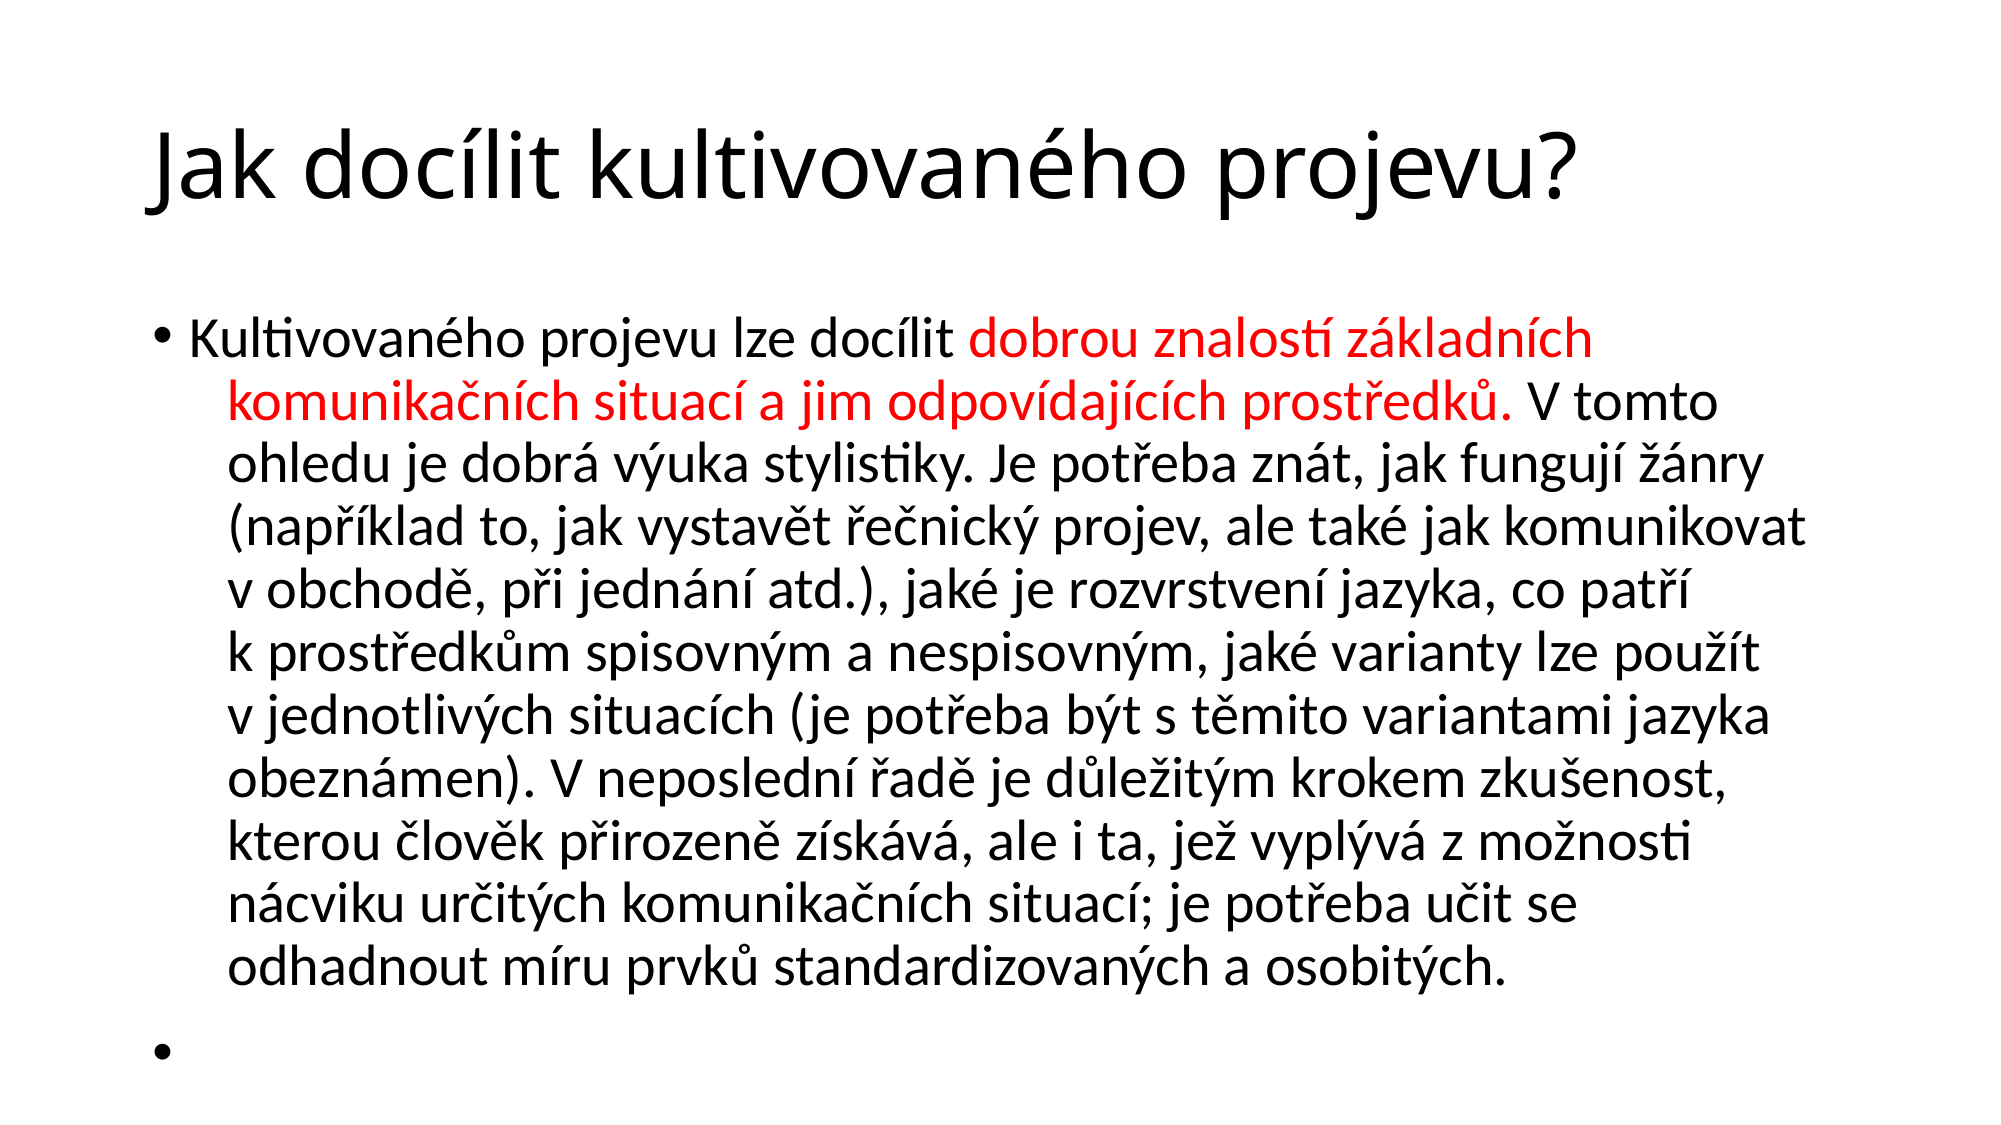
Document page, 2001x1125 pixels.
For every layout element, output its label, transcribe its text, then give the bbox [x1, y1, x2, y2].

list Kultivovaného projevu lze docílit dobrou znalostí základních komunikačních situací a jim odpovídajících prostředků. V tomto ohledu je dobrá výuka stylistiky. Je potřeba znát, jak fungují žánry (například to, jak vystavět řečnický projev, ale také jak komunikovat v obchodě, při jednání atd.), jaké je rozvrstvení jazyka, co patří k prostředkům spisovným a nespisovným, jaké varianty lze použít v jednotlivých situacích (je potřeba být s těmito variantami jazyka obeznámen). V neposlední řadě je důležitým krokem zkušenost, kterou člověk přirozeně získává, ale i ta, jež vyplývá z možnosti nácviku určitých komunikačních situací; je potřeba učit se odhadnout míru prvků standardizovaných a osobitých. [137, 299, 1863, 1014]
title Jak docílit kultivovaného projevu? [137, 59, 1863, 278]
